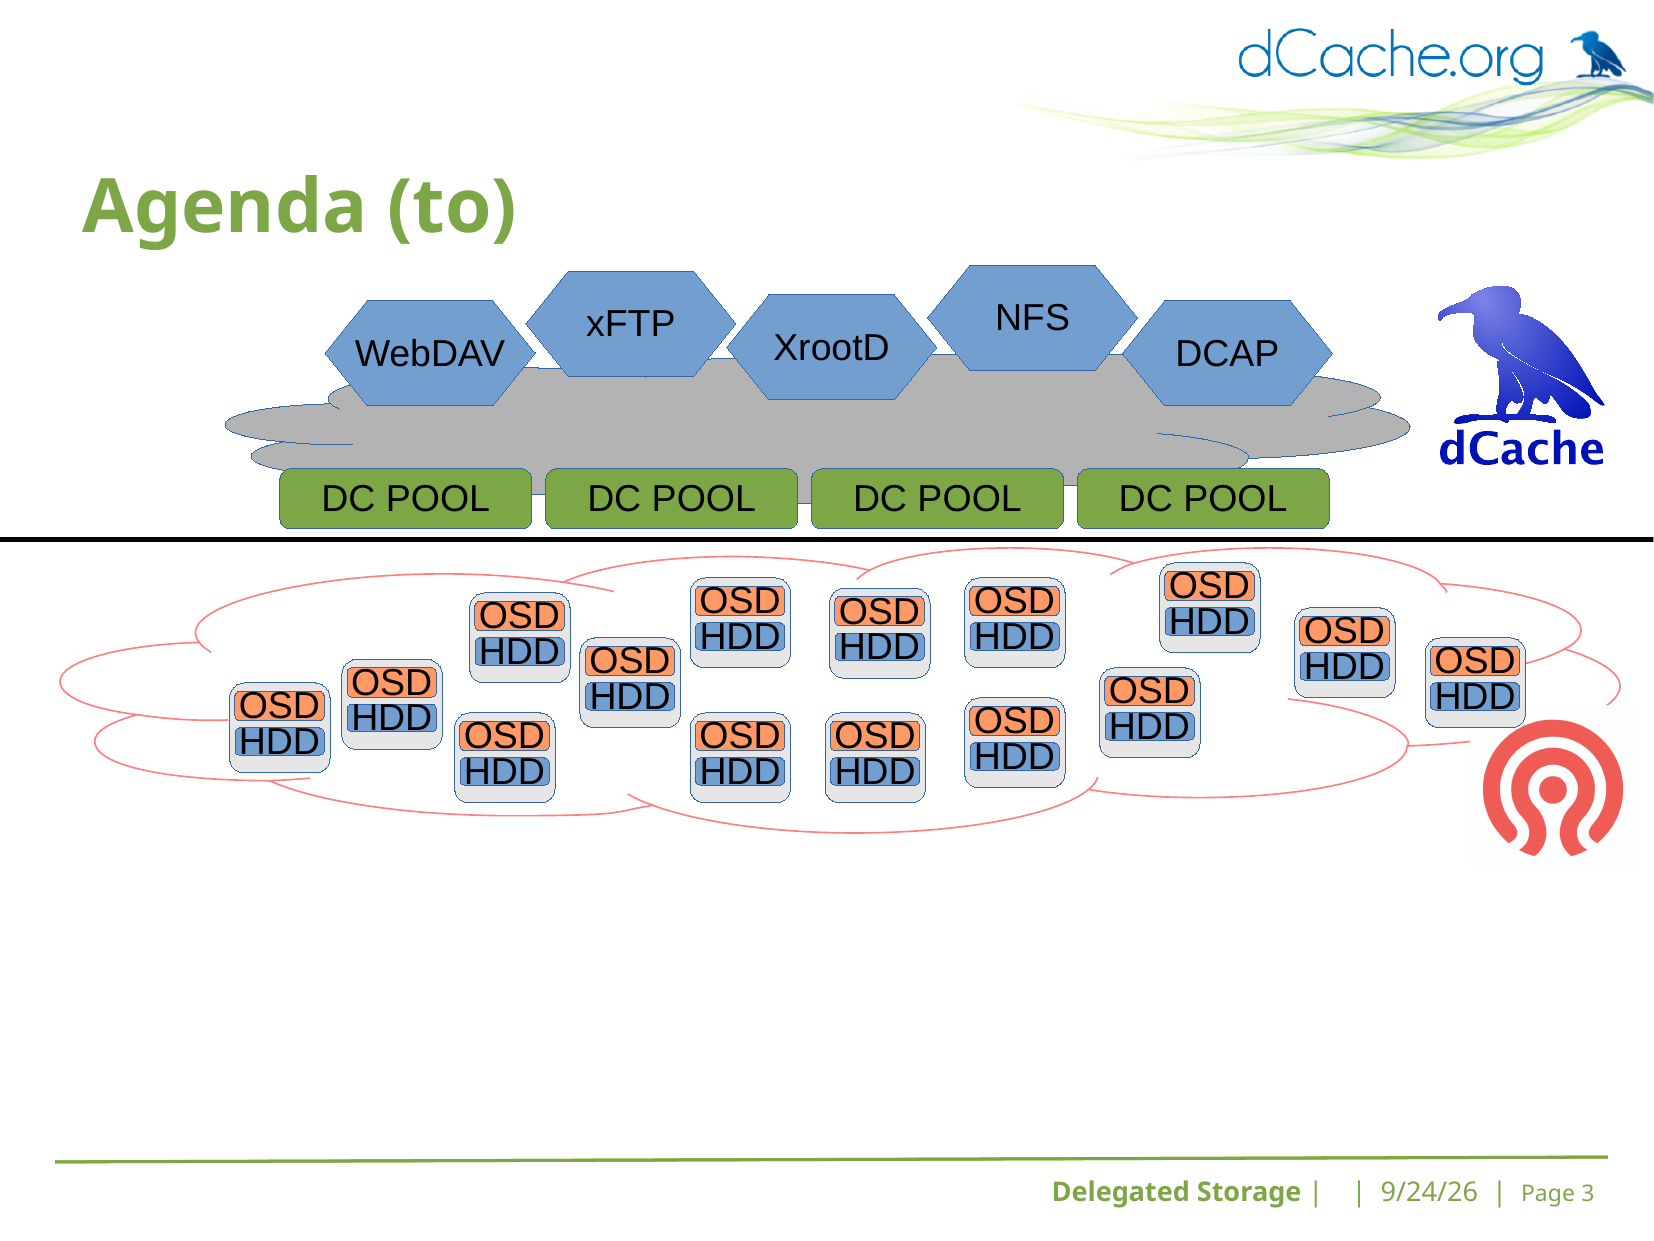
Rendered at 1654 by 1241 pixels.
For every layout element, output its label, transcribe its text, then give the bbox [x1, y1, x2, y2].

text_box OSD [830, 721, 920, 751]
text_box OSD [1104, 676, 1195, 706]
picture [956, 16, 1654, 169]
text_box HDD [358, 704, 372, 715]
text_box HDD [1430, 682, 1520, 711]
text_box HDD [1300, 652, 1390, 681]
text_box HDD [460, 757, 550, 786]
text_box OSD [1299, 616, 1390, 646]
text_box HDD [899, 636, 914, 656]
text_box OSD [969, 706, 1060, 736]
text_box WebDAV [325, 300, 536, 406]
text_box HDD [1165, 607, 1255, 636]
text_box DCAP [1122, 300, 1333, 406]
text_box OSD [695, 586, 785, 616]
text_box OSD [234, 691, 325, 721]
text_box HDD [845, 633, 859, 644]
text_box HDD [347, 704, 437, 732]
text_box OSD [1164, 571, 1255, 601]
text_box HDD [835, 633, 925, 661]
text_box OSD [834, 596, 925, 626]
text_box HDD [412, 707, 427, 727]
text_box HDD [695, 757, 785, 786]
text_box OSD [585, 646, 675, 676]
text_box OSD [695, 721, 785, 751]
picture [1437, 286, 1606, 466]
text_box OSD [474, 601, 565, 631]
text_box [60, 547, 1621, 833]
text_box DC POOL [279, 468, 532, 529]
text_box HDD [1105, 712, 1195, 741]
text_box HDD [235, 727, 325, 756]
text_box HDD [872, 636, 887, 656]
text_box OSD [459, 721, 550, 751]
text_box HDD [970, 742, 1060, 771]
title Agenda (to) [82, 155, 1605, 252]
text_box HDD [830, 757, 920, 786]
text_box OSD [969, 586, 1060, 616]
text_box DC POOL [1077, 468, 1330, 529]
text_box NFS [927, 265, 1138, 371]
text_box HDD [970, 622, 1060, 651]
picture [1470, 705, 1636, 871]
text_box [225, 354, 1411, 504]
text_box OSD [347, 667, 437, 698]
text_box DC POOL [545, 468, 798, 529]
text_box xFTP [525, 271, 736, 377]
text_box HDD [585, 682, 675, 711]
text_box XrootD [726, 294, 937, 400]
text_box OSD [1430, 646, 1520, 676]
text_box DC POOL [811, 468, 1064, 529]
text_box HDD [475, 637, 565, 666]
text_box HDD [385, 707, 400, 727]
text_box HDD [695, 622, 785, 651]
